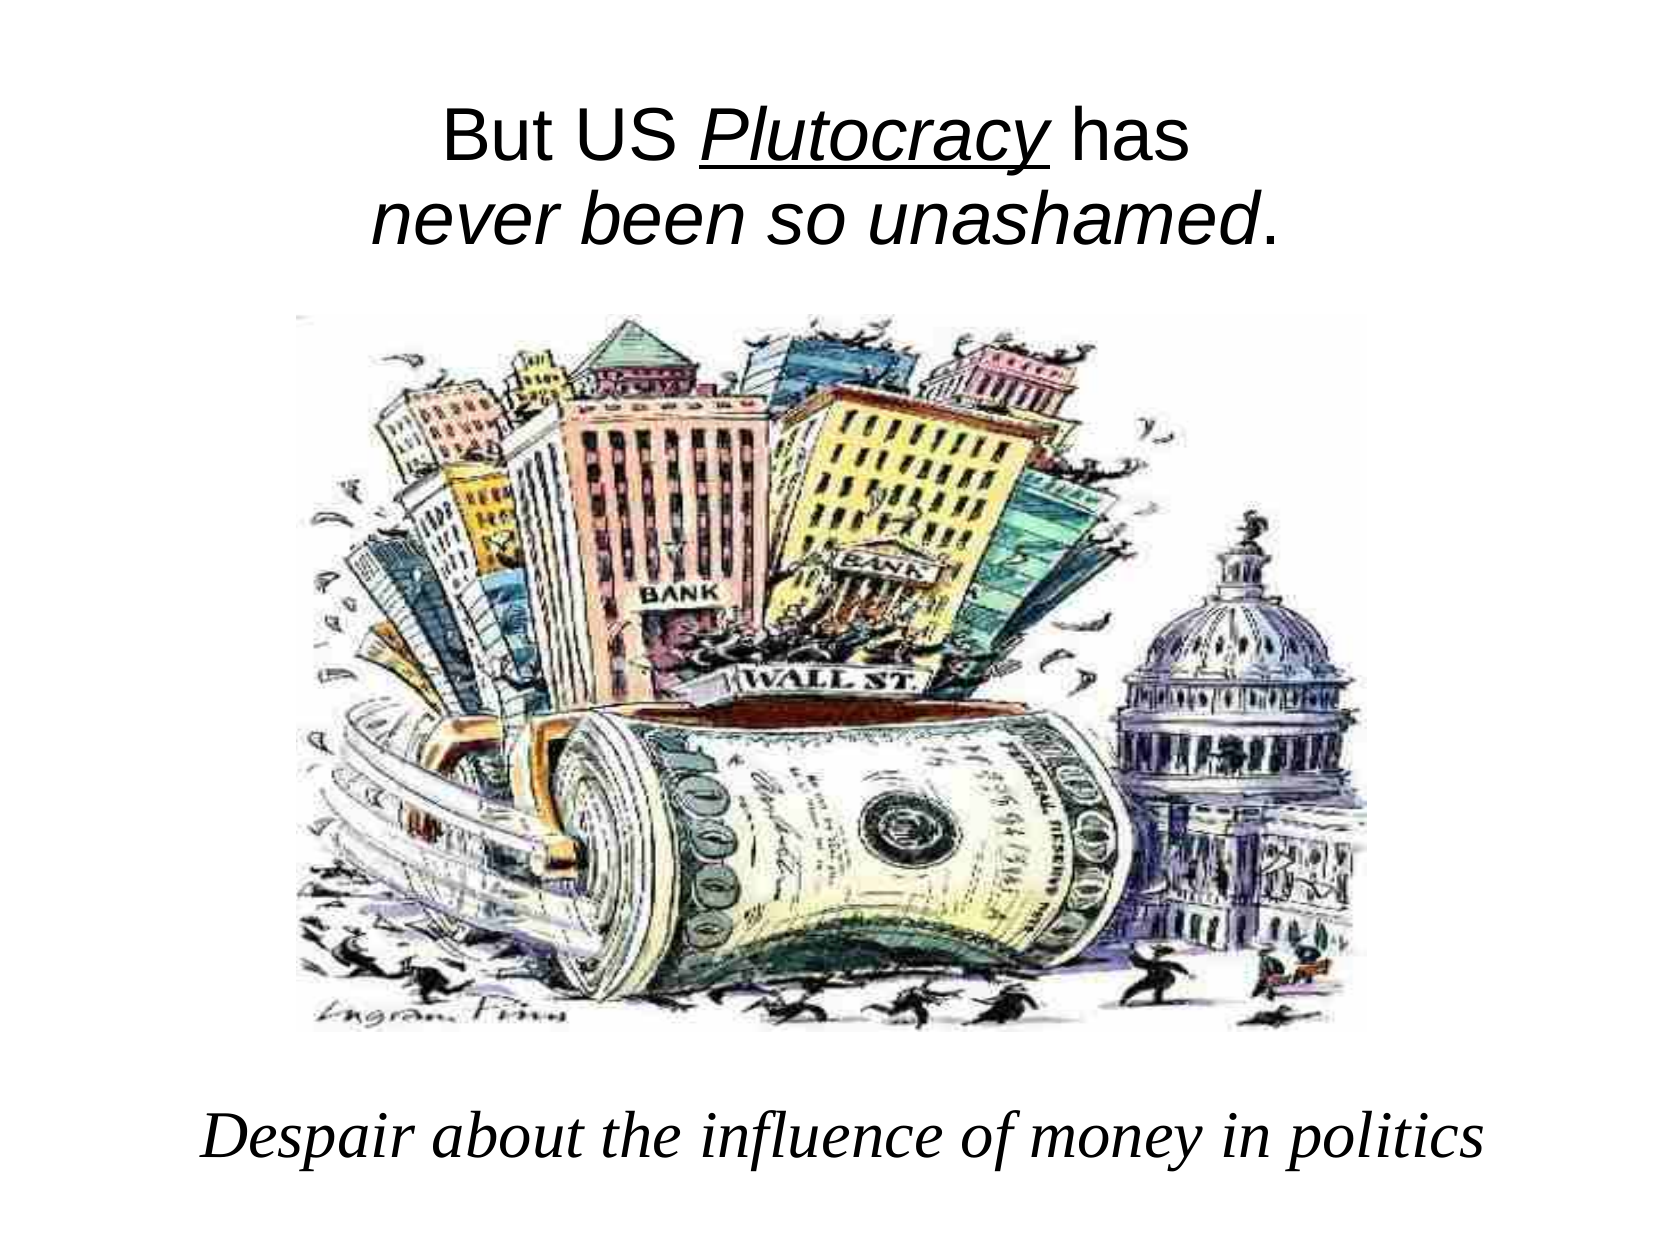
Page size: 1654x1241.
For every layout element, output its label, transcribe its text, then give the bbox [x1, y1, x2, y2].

picture [296, 314, 1367, 1032]
text_box Despair about the influence of money in politics [40, 1092, 1613, 1182]
title But US Plutocracy has never been so unashamed. [0, 73, 1653, 281]
